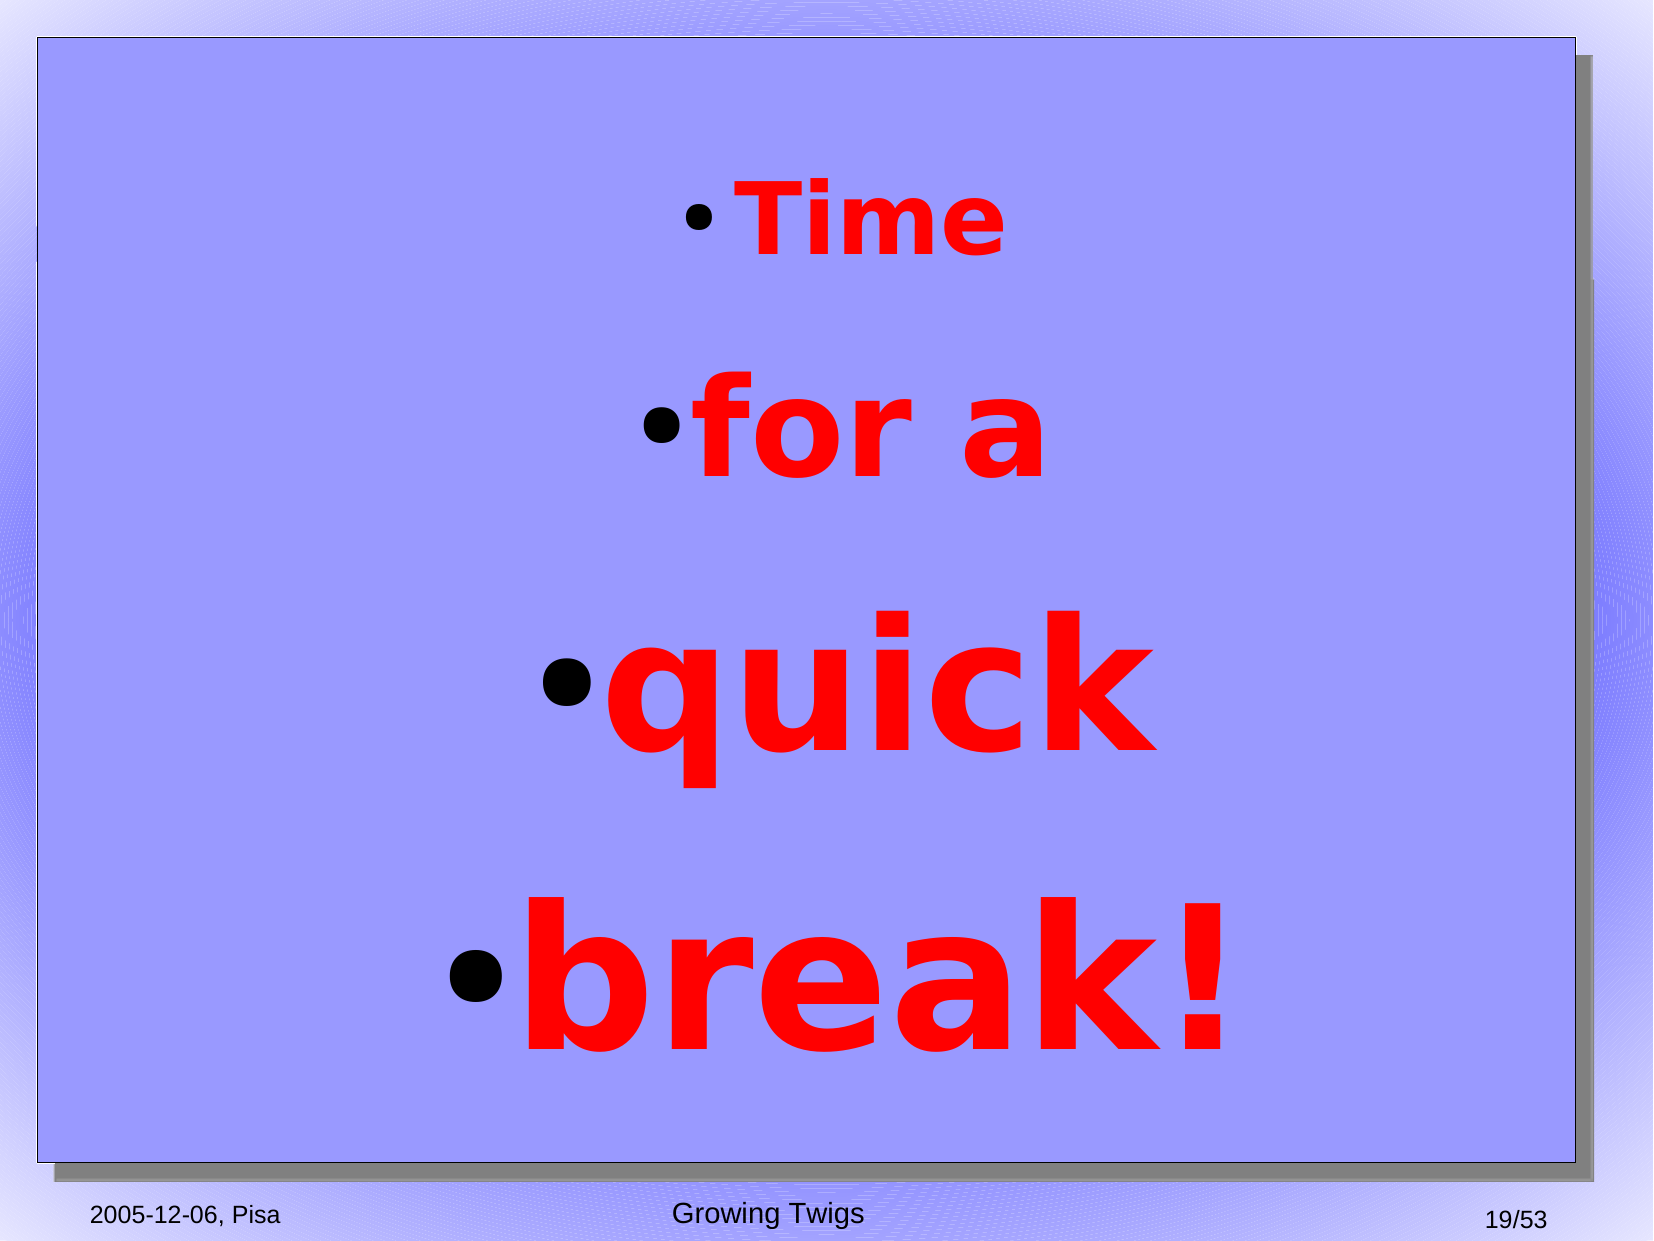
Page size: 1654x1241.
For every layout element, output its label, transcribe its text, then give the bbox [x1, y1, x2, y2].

text_box [37, 37, 1576, 1163]
list Time for a quick break! [121, 161, 1533, 1127]
